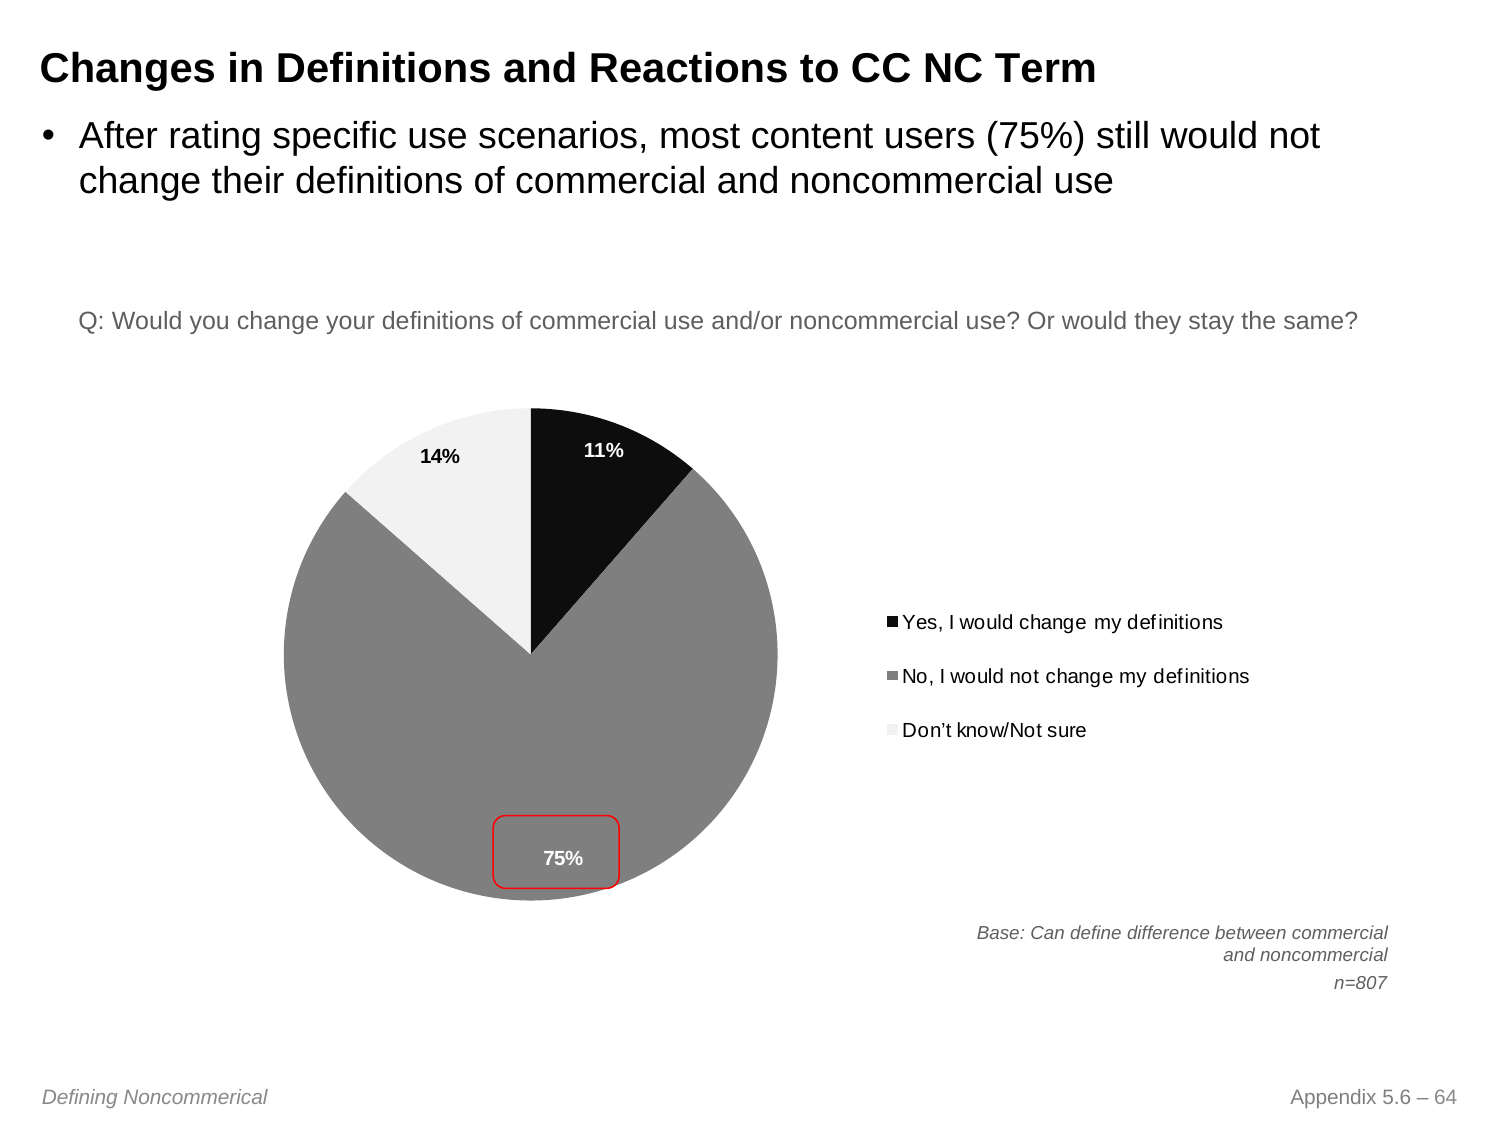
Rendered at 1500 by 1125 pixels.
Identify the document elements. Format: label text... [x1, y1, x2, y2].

text_box Appendix 5.6 – <number> [1121, 1066, 1472, 1125]
text_box Changes in Definitions and Reactions to CC NC Term [24, 27, 1288, 110]
text_box Q: Would you change your definitions of commercial use and/or noncommercial use? Or would they stay the same? [63, 268, 1424, 374]
text_box Defining Noncommerical [27, 1066, 503, 1125]
text_box Base: Can define difference between commercial and noncommercial [944, 912, 1403, 974]
text_box After rating specific use scenarios, most content users (75%) still would not change their definitions of commercial and noncommercial use [27, 103, 1382, 210]
picture [166, 374, 1284, 964]
text_box n=807 [1087, 974, 1402, 1001]
